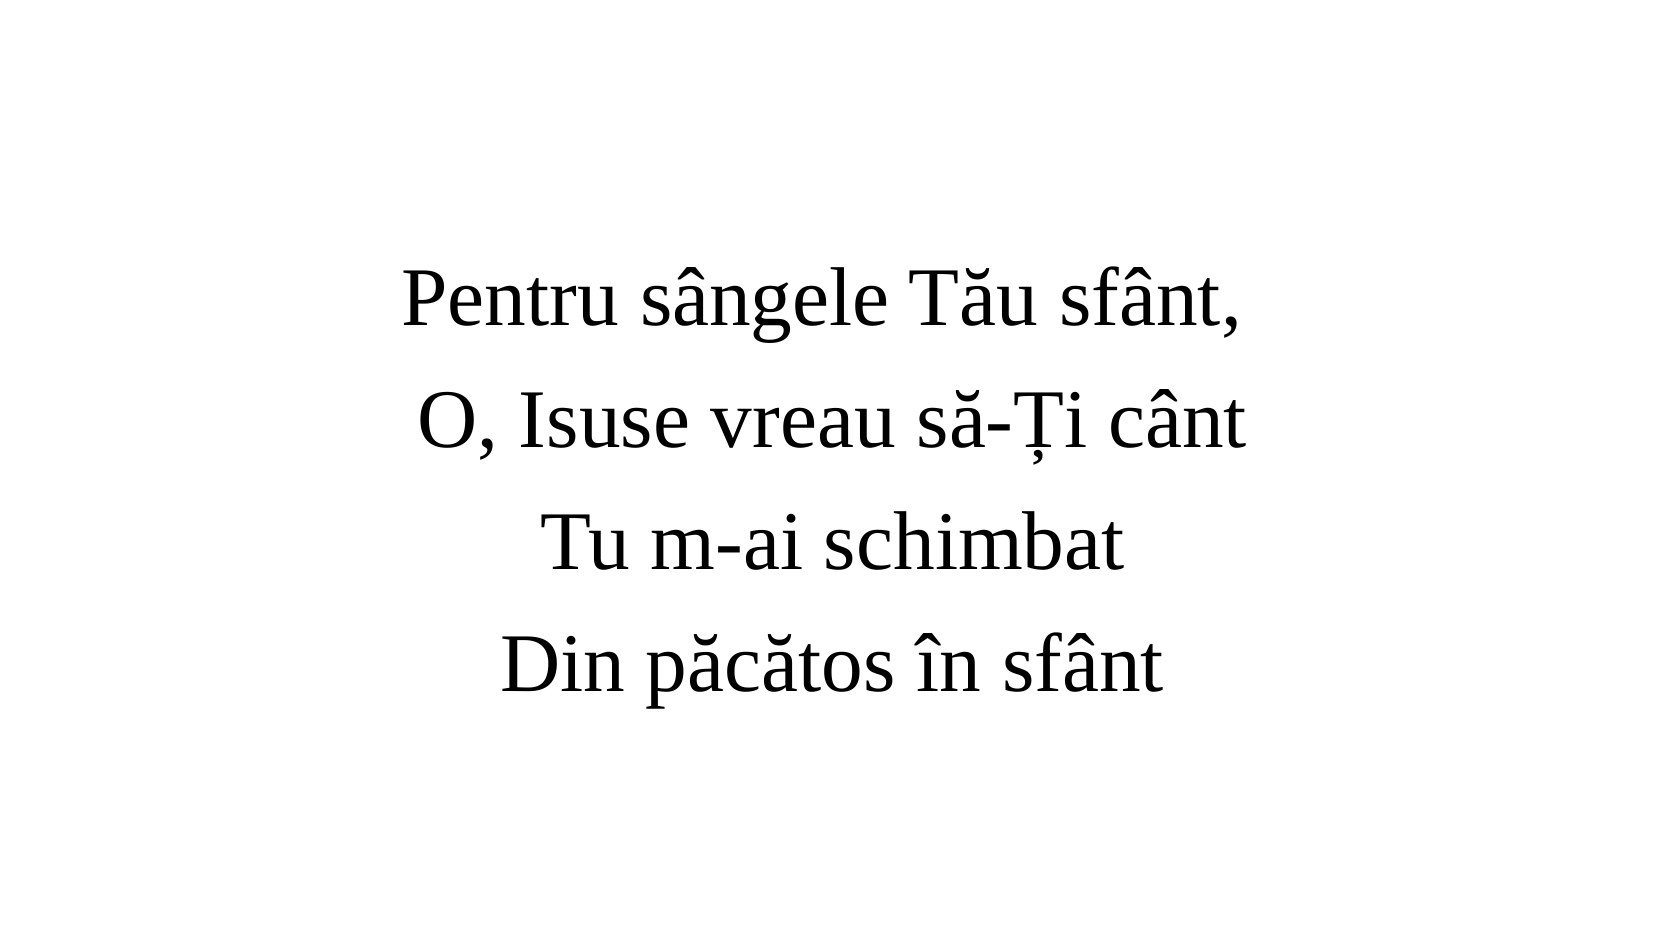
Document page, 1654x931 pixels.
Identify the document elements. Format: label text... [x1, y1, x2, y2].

subtitle Pentru sângele Tău sfânt, O, Isuse vreau să-Ți cânt Tu m-ai schimbat Din păcătos în sfânt [141, 238, 1524, 713]
